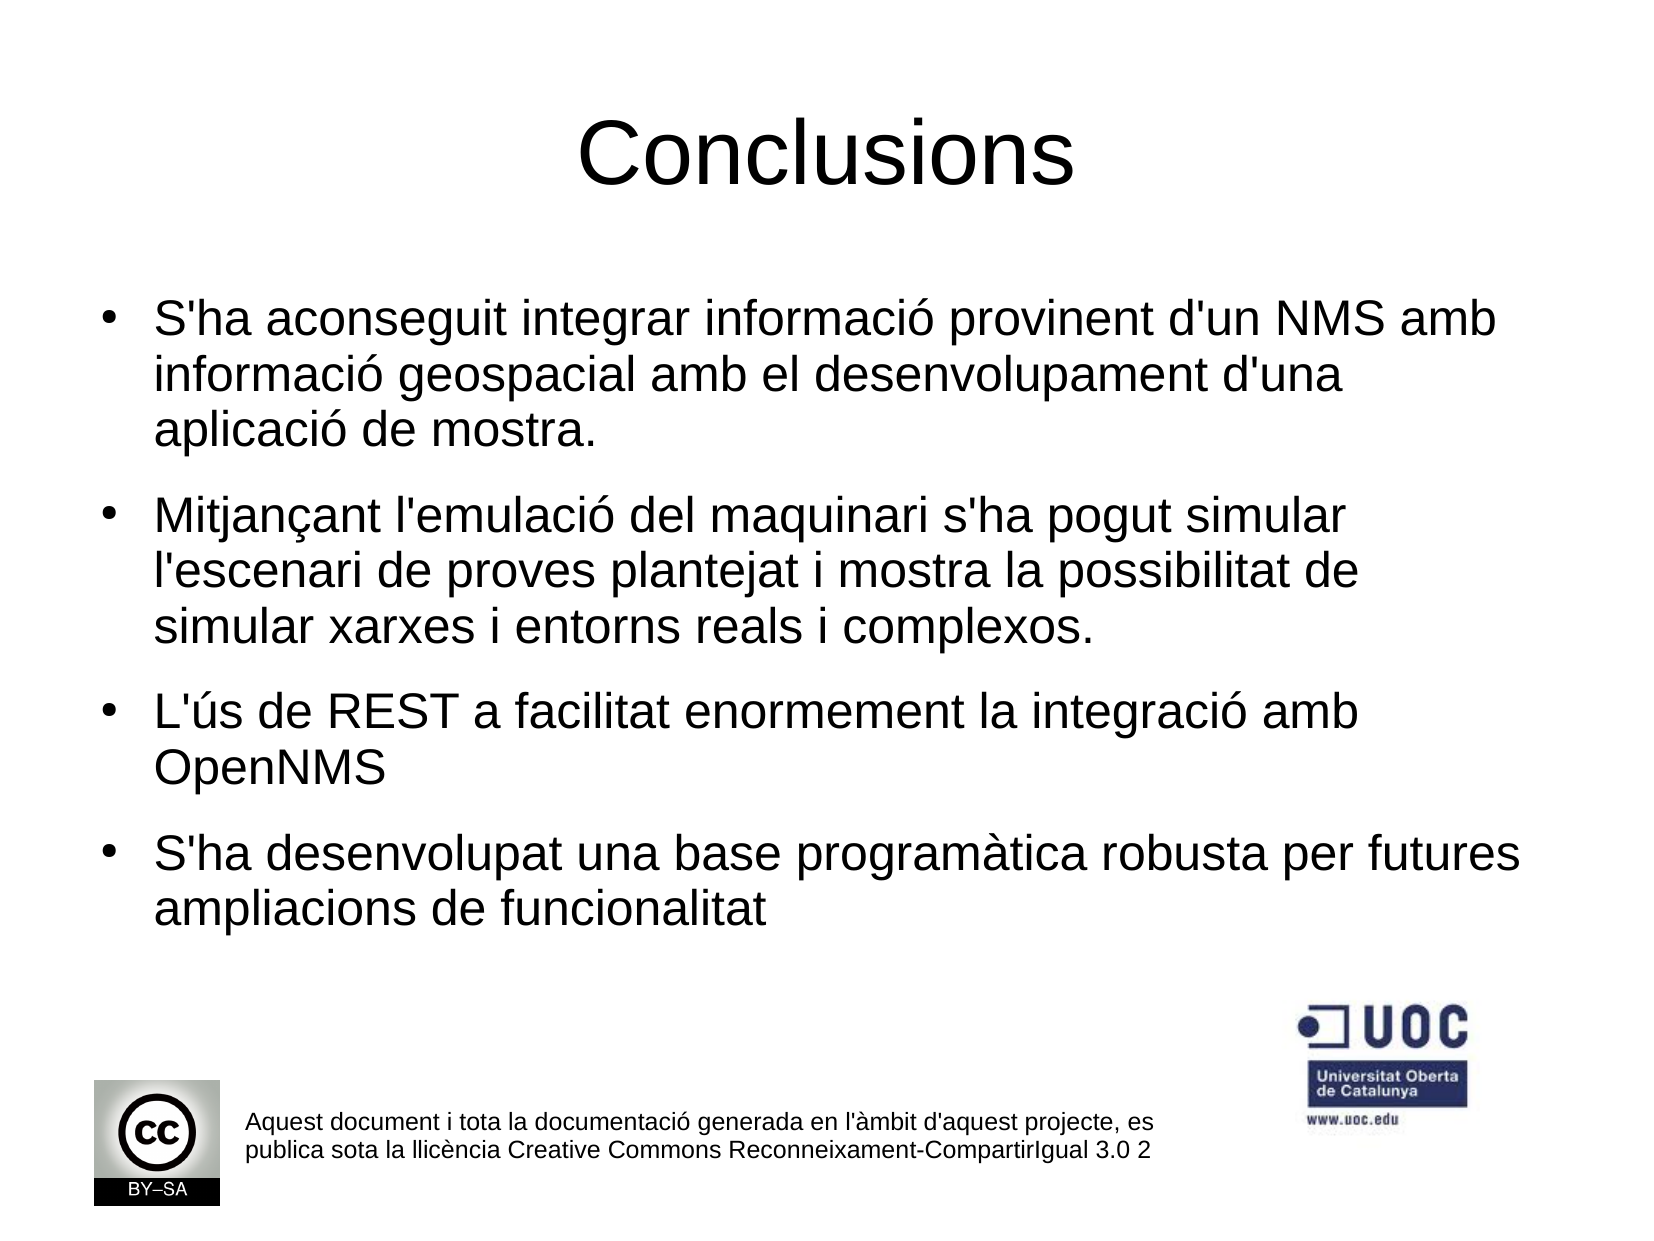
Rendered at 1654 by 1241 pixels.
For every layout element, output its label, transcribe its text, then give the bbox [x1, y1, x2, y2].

list S'ha aconseguit integrar informació provinent d'un NMS amb informació geospacial amb el desenvolupament d'una aplicació de mostra. Mitjançant l'emulació del maquinari s'ha pogut simular l'escenari de proves plantejat i mostra la possibilitat de simular xarxes i entorns reals i complexos. L'ús de REST a facilitat enormement la integració amb OpenNMS S'ha desenvolupat una base programàtica robusta per futures ampliacions de funcionalitat [82, 290, 1538, 1010]
text_box Aquest document i tota la documentació generada en l'àmbit d'aquest projecte, es publica sota la llicència Creative Commons Reconneixament-CompartirIgual 3.0 2 [230, 1100, 1223, 1199]
picture [94, 1080, 220, 1206]
title Conclusions [82, 49, 1571, 257]
picture [1185, 927, 1595, 1217]
